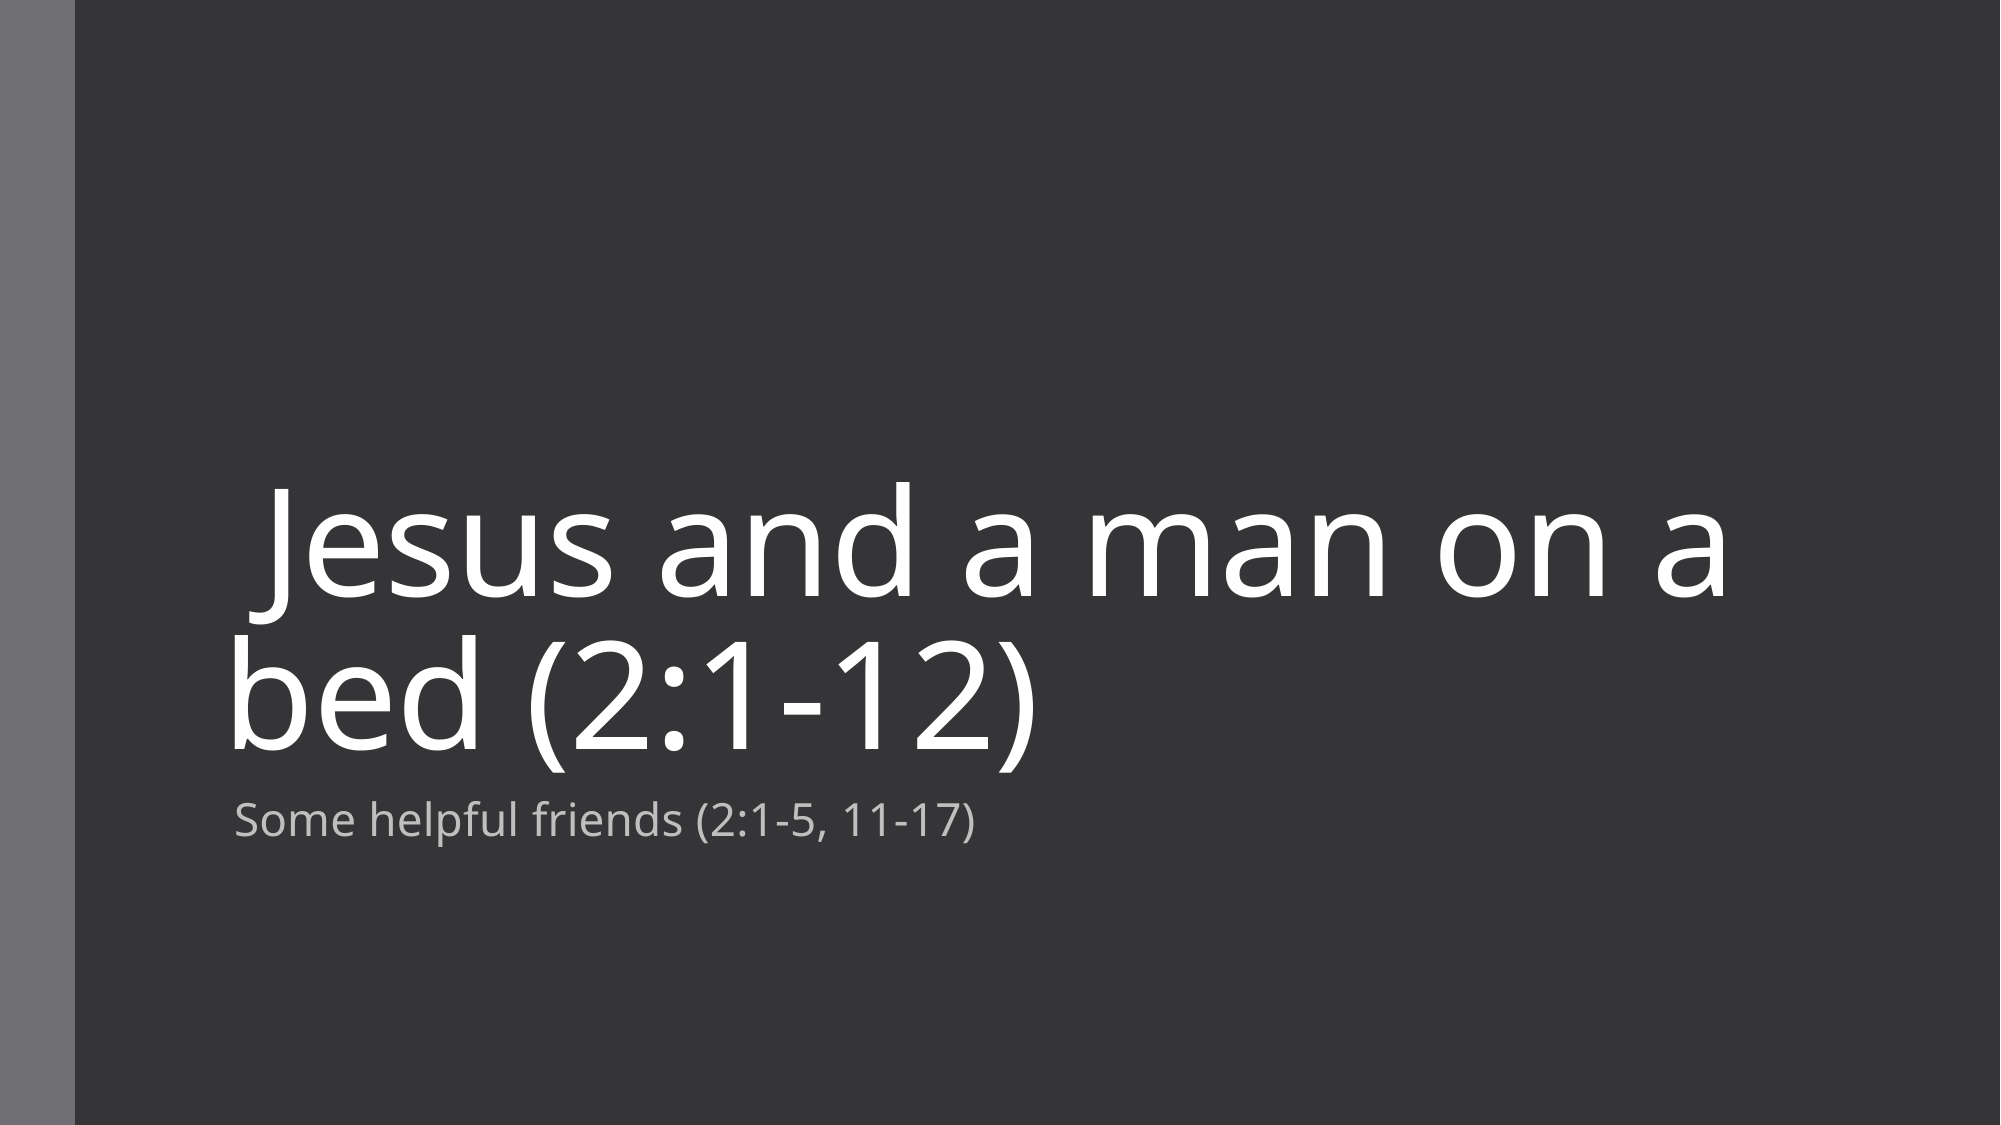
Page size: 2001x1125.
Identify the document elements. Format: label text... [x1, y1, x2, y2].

subtitle Some helpful friends (2:1-5, 11-17) [206, 787, 1752, 1066]
title Jesus and a man on a bed (2:1-12) [206, 124, 1752, 787]
